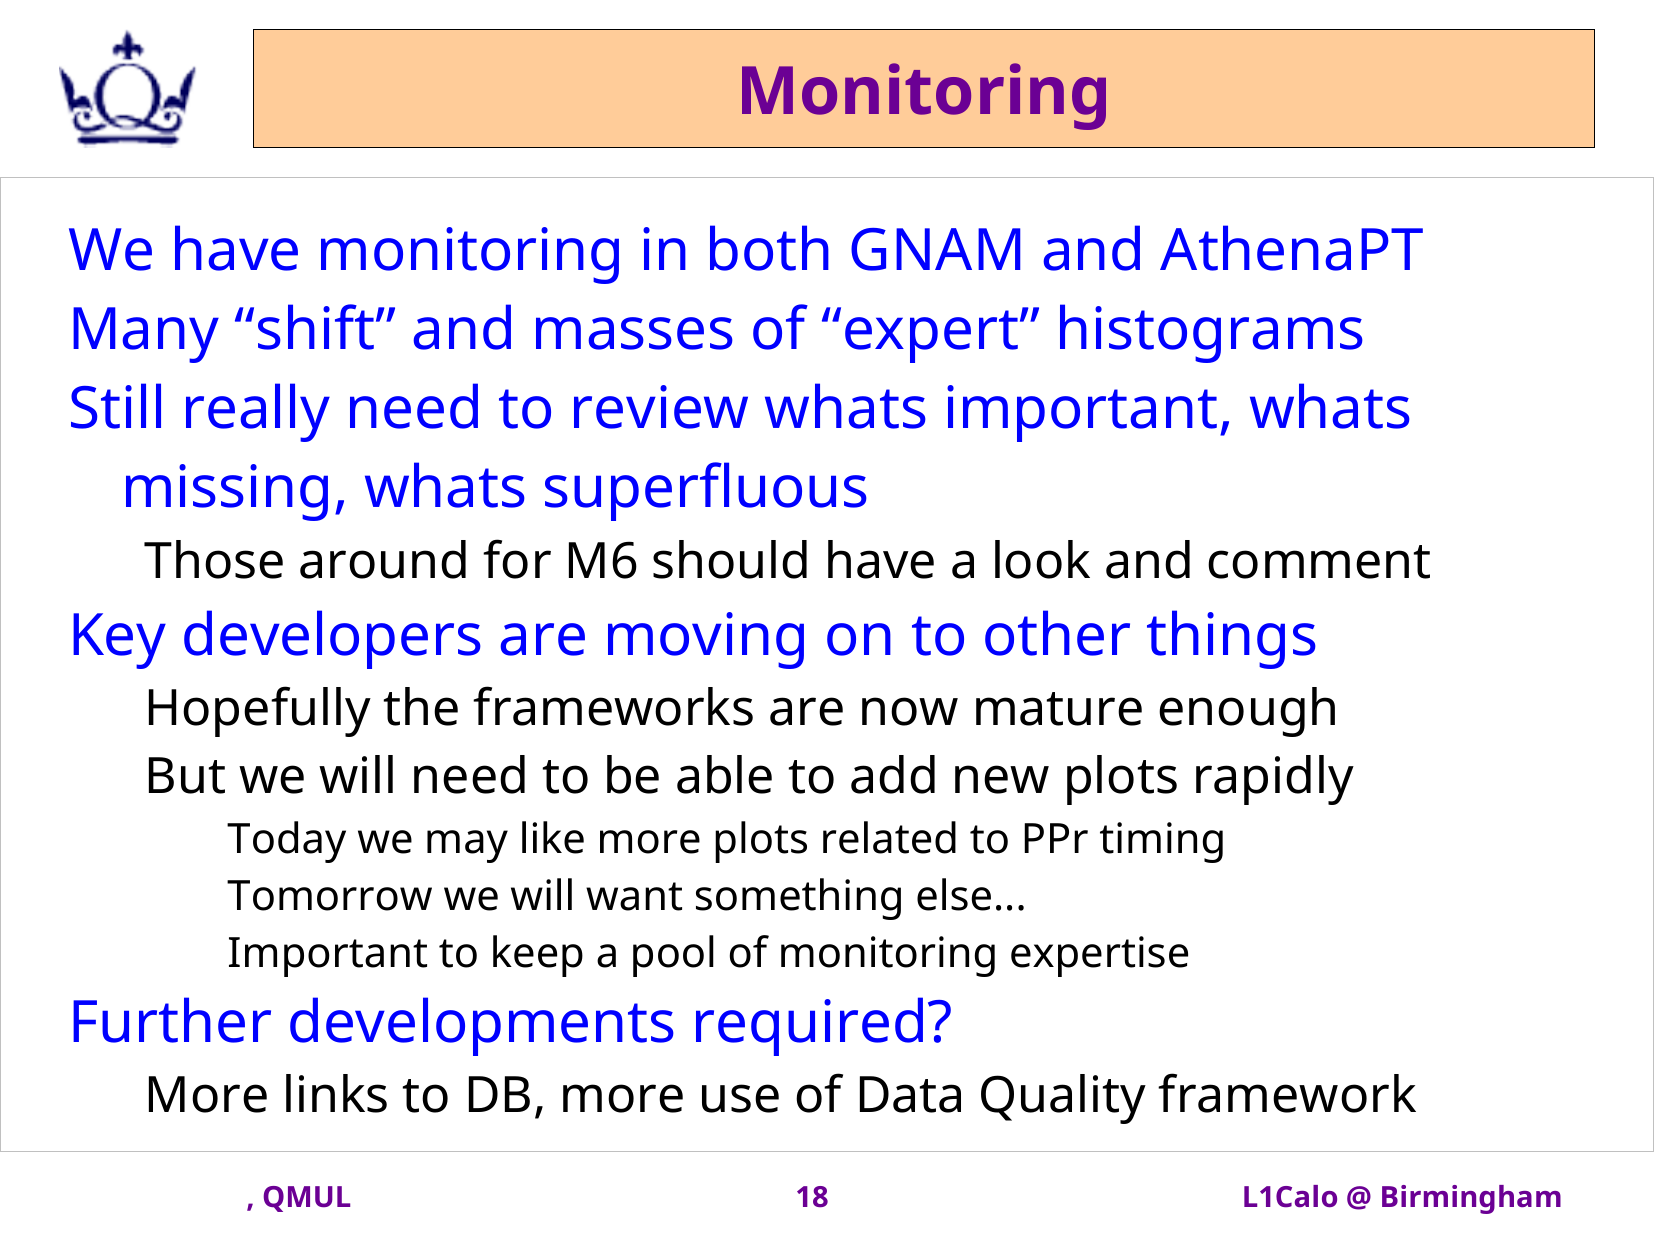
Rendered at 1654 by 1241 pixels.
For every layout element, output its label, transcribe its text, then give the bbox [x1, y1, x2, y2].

list We have monitoring in both GNAM and AthenaPT Many “shift” and masses of “expert” histograms Still really need to review whats important, whats missing, whats superfluous Those around for M6 should have a look and comment Key developers are moving on to other things Hopefully the frameworks are now mature enough But we will need to be able to add new plots rapidly Today we may like more plots related to PPr timing Tomorrow we will want something else... Important to keep a pool of monitoring expertise Further developments required? More links to DB, more use of Data Quality framework [50, 207, 1594, 1149]
picture [59, 29, 200, 148]
title Monitoring [253, 29, 1595, 148]
